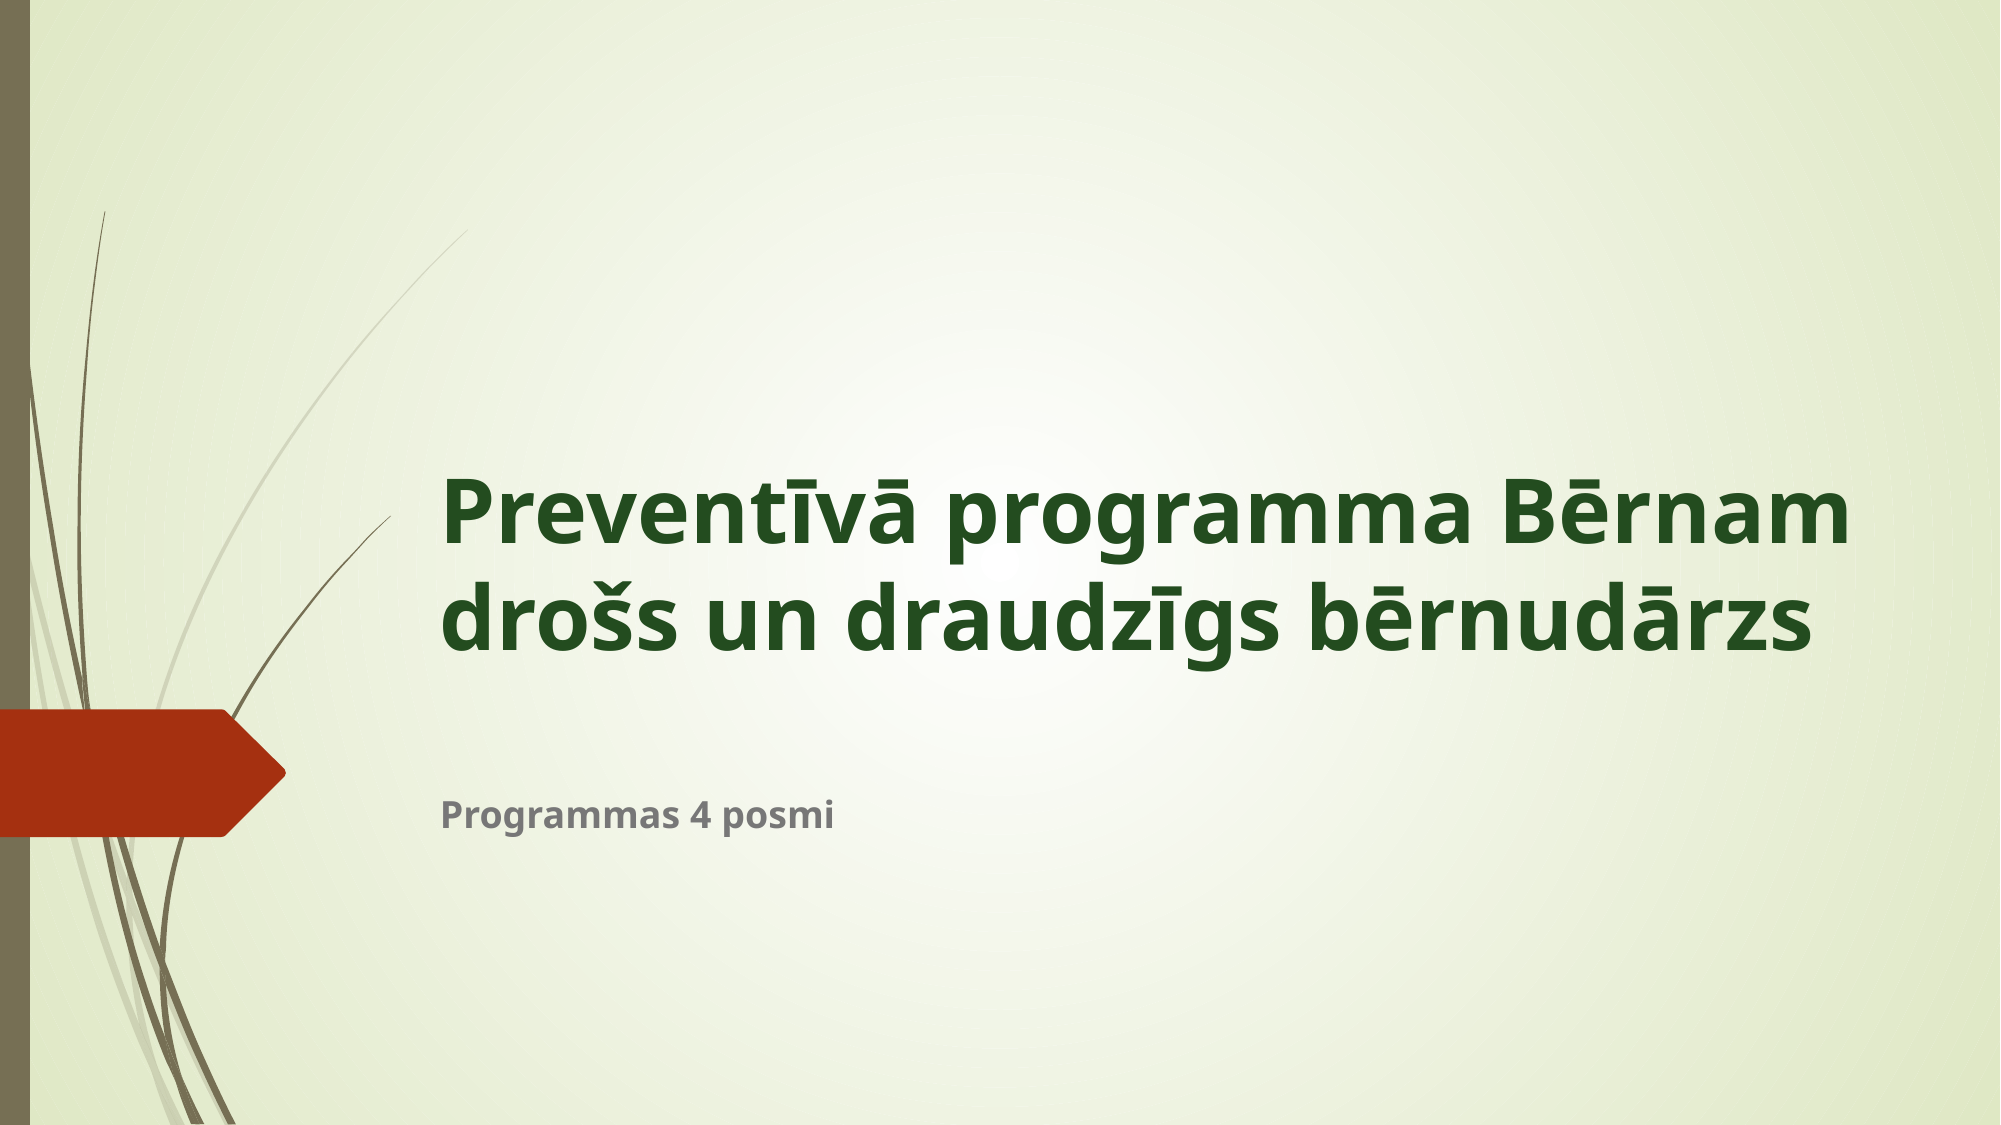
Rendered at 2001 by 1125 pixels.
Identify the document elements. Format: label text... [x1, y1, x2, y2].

subtitle Programmas 4 posmi [424, 783, 1888, 969]
title Preventīvā programma Bērnam drošs un draudzīgs bērnudārzs [424, 412, 1888, 783]
